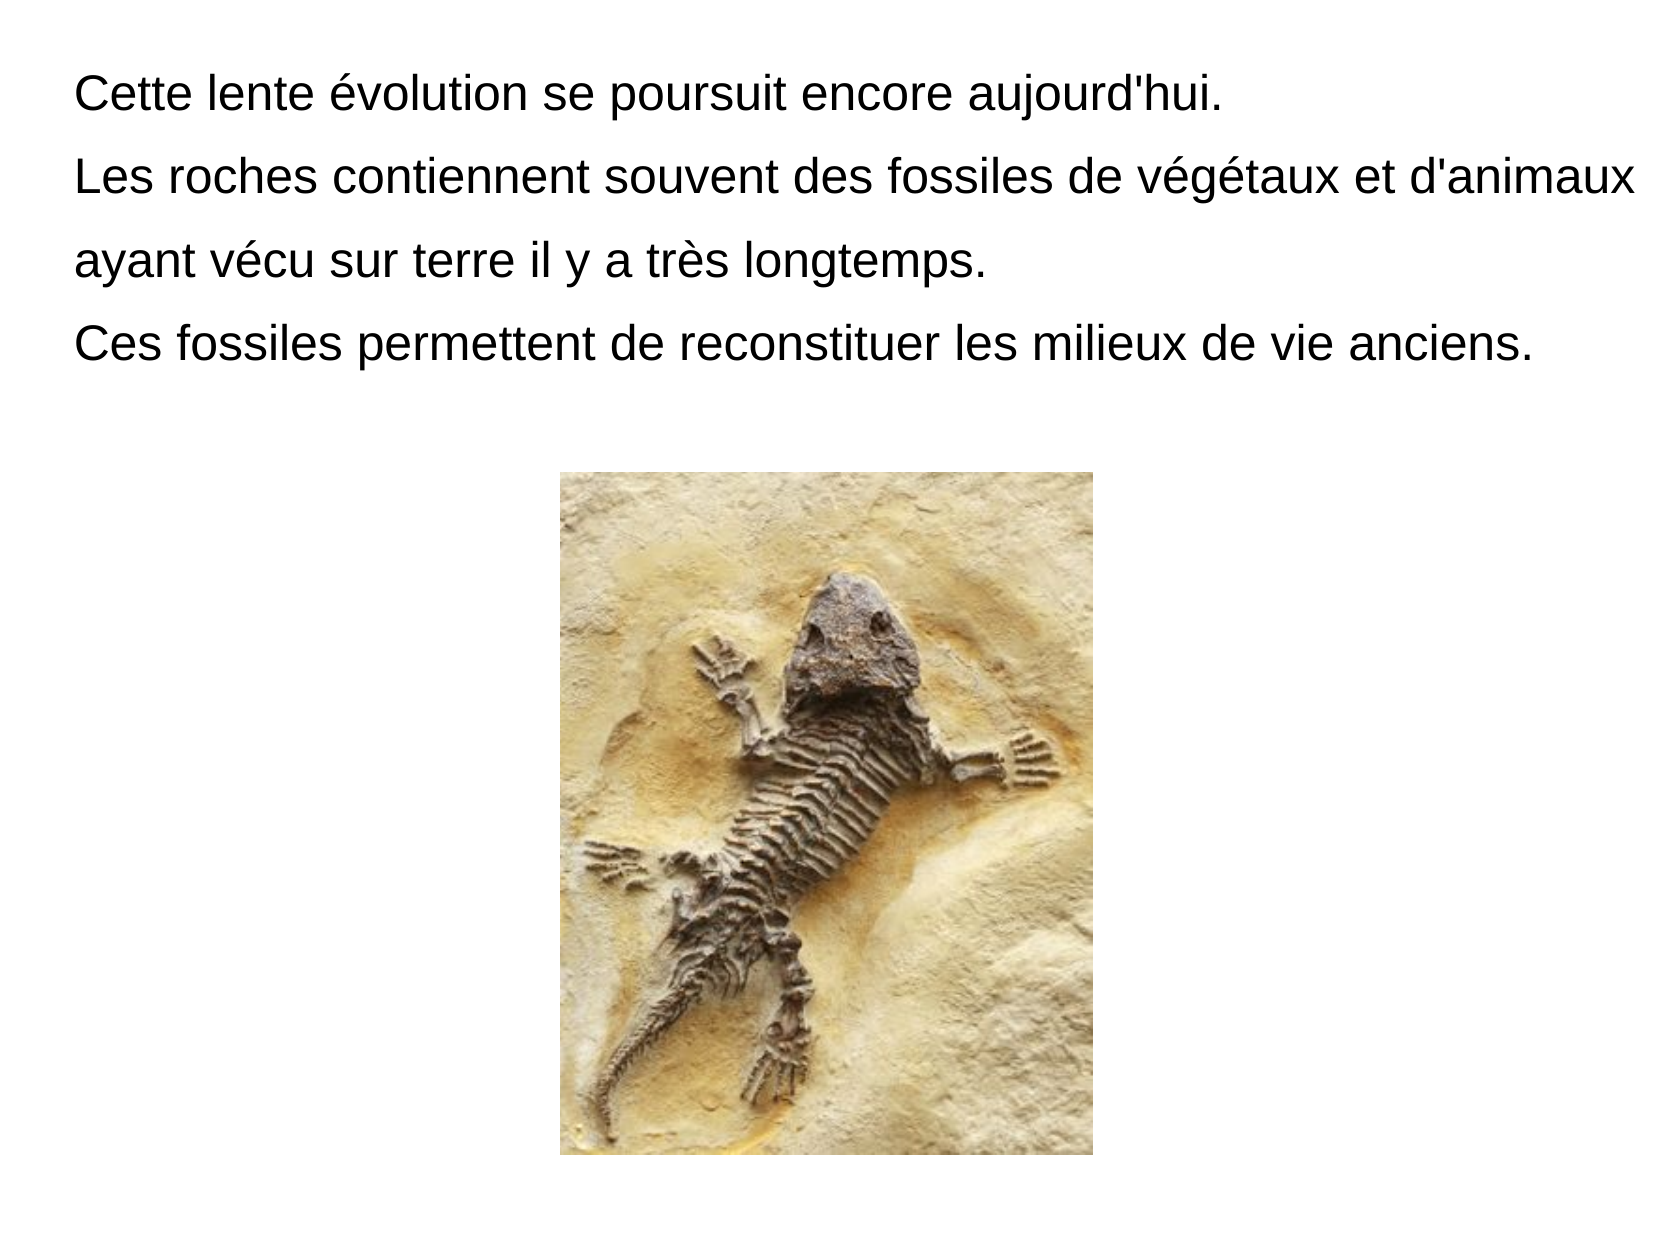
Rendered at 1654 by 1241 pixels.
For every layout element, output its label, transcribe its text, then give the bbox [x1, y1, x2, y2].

text_box Cette lente évolution se poursuit encore aujourd'hui. Les roches contiennent souvent des fossiles de végétaux et d'animaux ayant vécu sur terre il y a très longtemps. Ces fossiles permettent de reconstituer les milieux de vie anciens. [59, 29, 1654, 649]
picture [560, 472, 1093, 1155]
